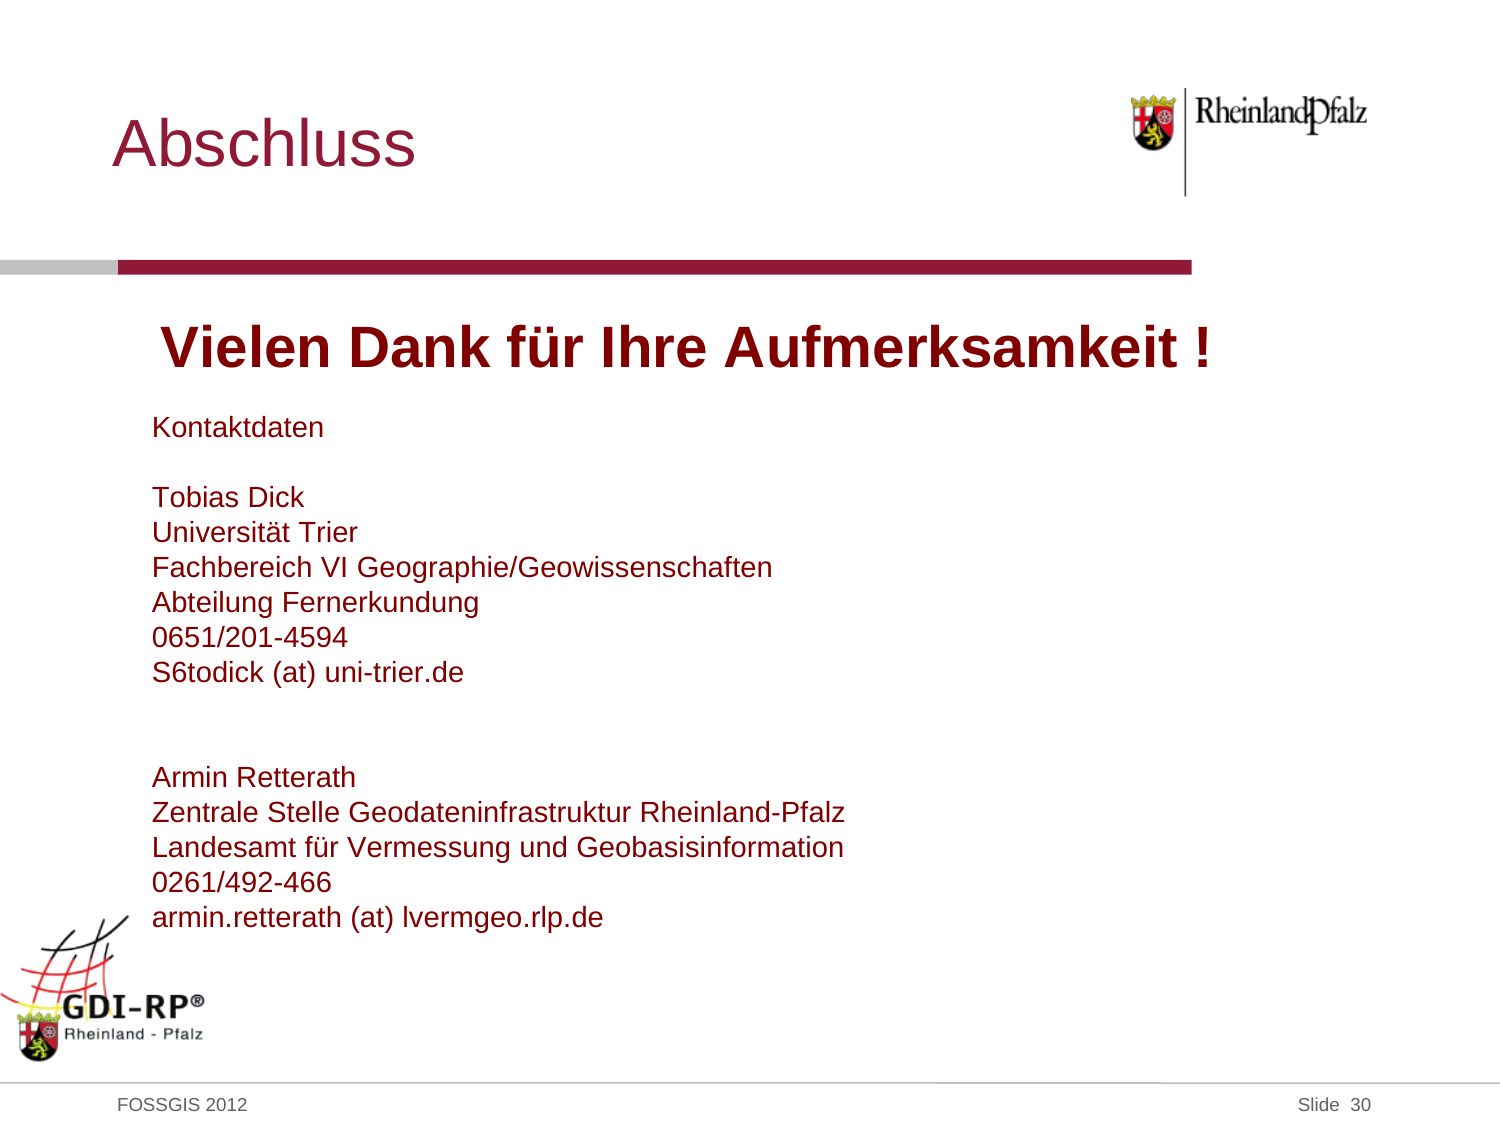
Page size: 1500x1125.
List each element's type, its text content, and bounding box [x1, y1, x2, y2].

picture [1131, 88, 1447, 198]
title Abschluss [112, 63, 1071, 224]
text_box Kontaktdaten Tobias Dick Universität Trier Fachbereich VI Geographie/Geowissenschaften Abteilung Fernerkundung 0651/201-4594 S6todick (at) uni-trier.de Armin Retterath Zentrale Stelle Geodateninfrastruktur Rheinland-Pfalz Landesamt für Vermessung und Geobasisinformation 0261/492-466 armin.retterath (at) lvermgeo.rlp.de [137, 401, 863, 941]
text_box Vielen Dank für Ihre Aufmerksamkeit ! [145, 301, 1359, 387]
picture [0, 915, 207, 1063]
